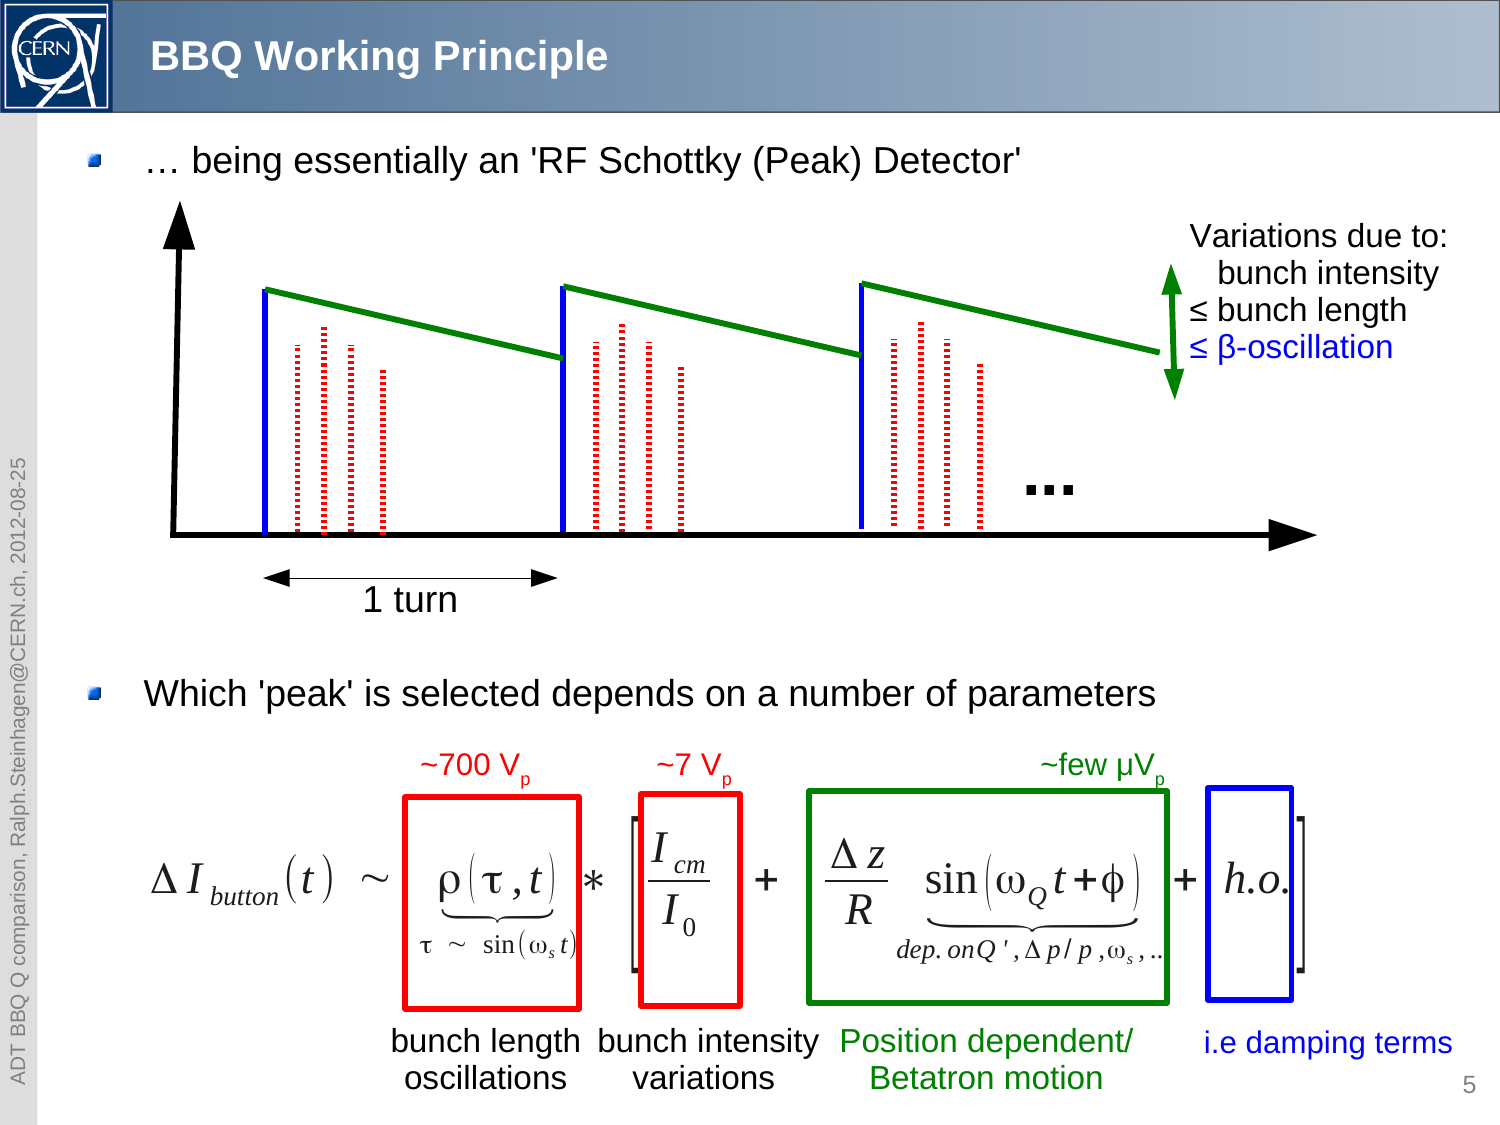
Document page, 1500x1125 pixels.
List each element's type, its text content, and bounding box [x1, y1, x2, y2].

text_box ~7 Vp [641, 739, 747, 798]
text_box ... [1007, 427, 1093, 518]
text_box bunch length oscillations [375, 1014, 582, 1104]
chart [1170, 814, 1205, 976]
picture [0, 0, 113, 113]
text_box Position dependent/ Betatron motion [824, 1015, 1149, 1104]
text_box i.e damping terms [1189, 1018, 1470, 1068]
text_box ~700 Vp [405, 739, 546, 798]
chart [1294, 814, 1320, 976]
text_box Variations due to: bunch intensity ≤ bunch length ≤ β-oscillation [1174, 210, 1500, 374]
chart [812, 814, 1164, 976]
chart [1211, 814, 1289, 976]
list … being essentially an 'RF Schottky (Peak) Detector' Which 'peak' is selected depends on a number of parameters [87, 137, 1438, 1030]
text_box bunch intensity variations [582, 1014, 835, 1104]
text_box ~few μVp [1025, 739, 1180, 798]
chart [743, 814, 806, 976]
chart [408, 814, 576, 976]
chart [644, 814, 737, 976]
chart [582, 814, 638, 976]
chart [138, 814, 402, 976]
title BBQ Working Principle [150, 0, 1201, 113]
